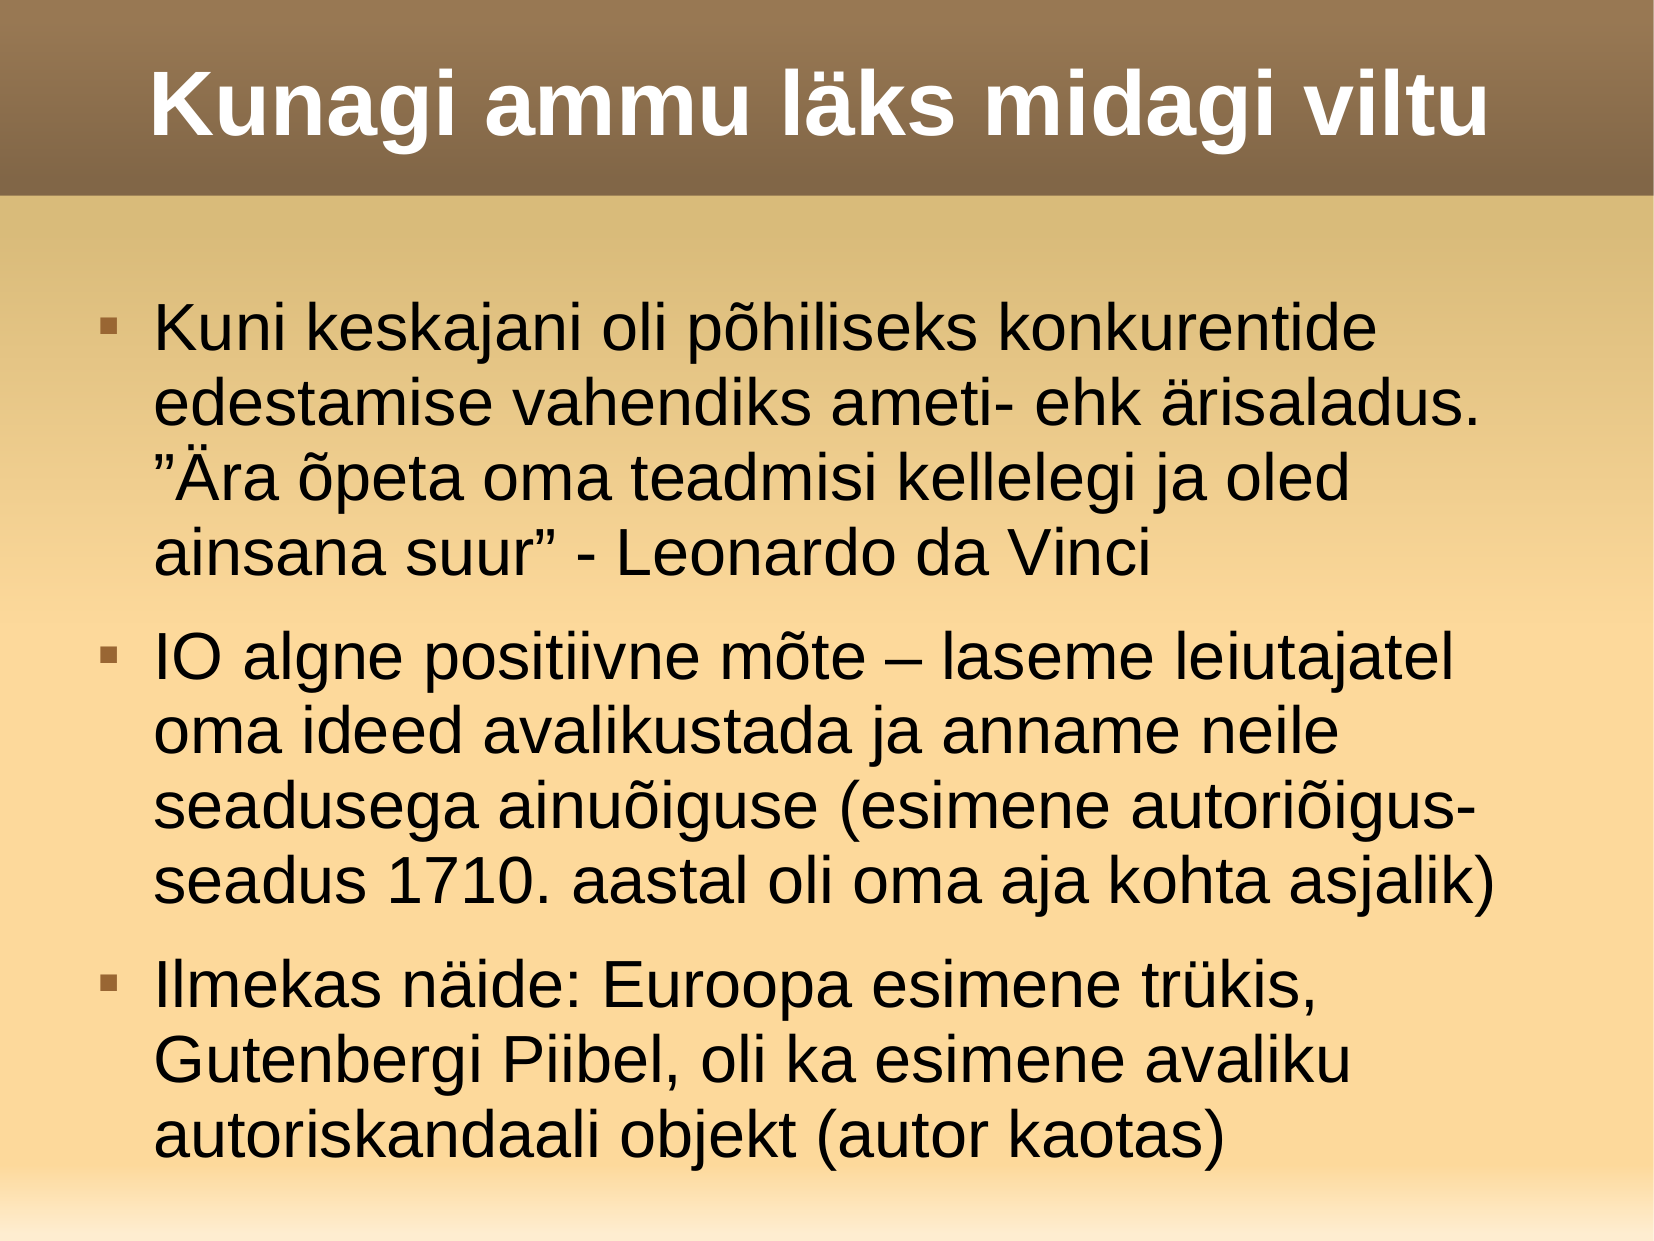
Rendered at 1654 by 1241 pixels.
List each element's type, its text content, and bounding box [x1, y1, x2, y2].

title Kunagi ammu läks midagi viltu [76, 7, 1565, 200]
list Kuni keskajani oli põhiliseks konkurentide edestamise vahendiks ameti- ehk ärisaladus. ”Ära õpeta oma teadmisi kellelegi ja oled ainsana suur” - Leonardo da Vinci IO algne positiivne mõte – laseme leiutajatel oma ideed avalikustada ja anname neile seadusega ainuõiguse (esimene autoriõigus-seadus 1710. aastal oli oma aja kohta asjalik) Ilmekas näide: Euroopa esimene trükis, Gutenbergi Piibel, oli ka esimene avaliku autoriskandaali objekt (autor kaotas) [82, 290, 1571, 1172]
picture [0, 0, 1654, 1241]
